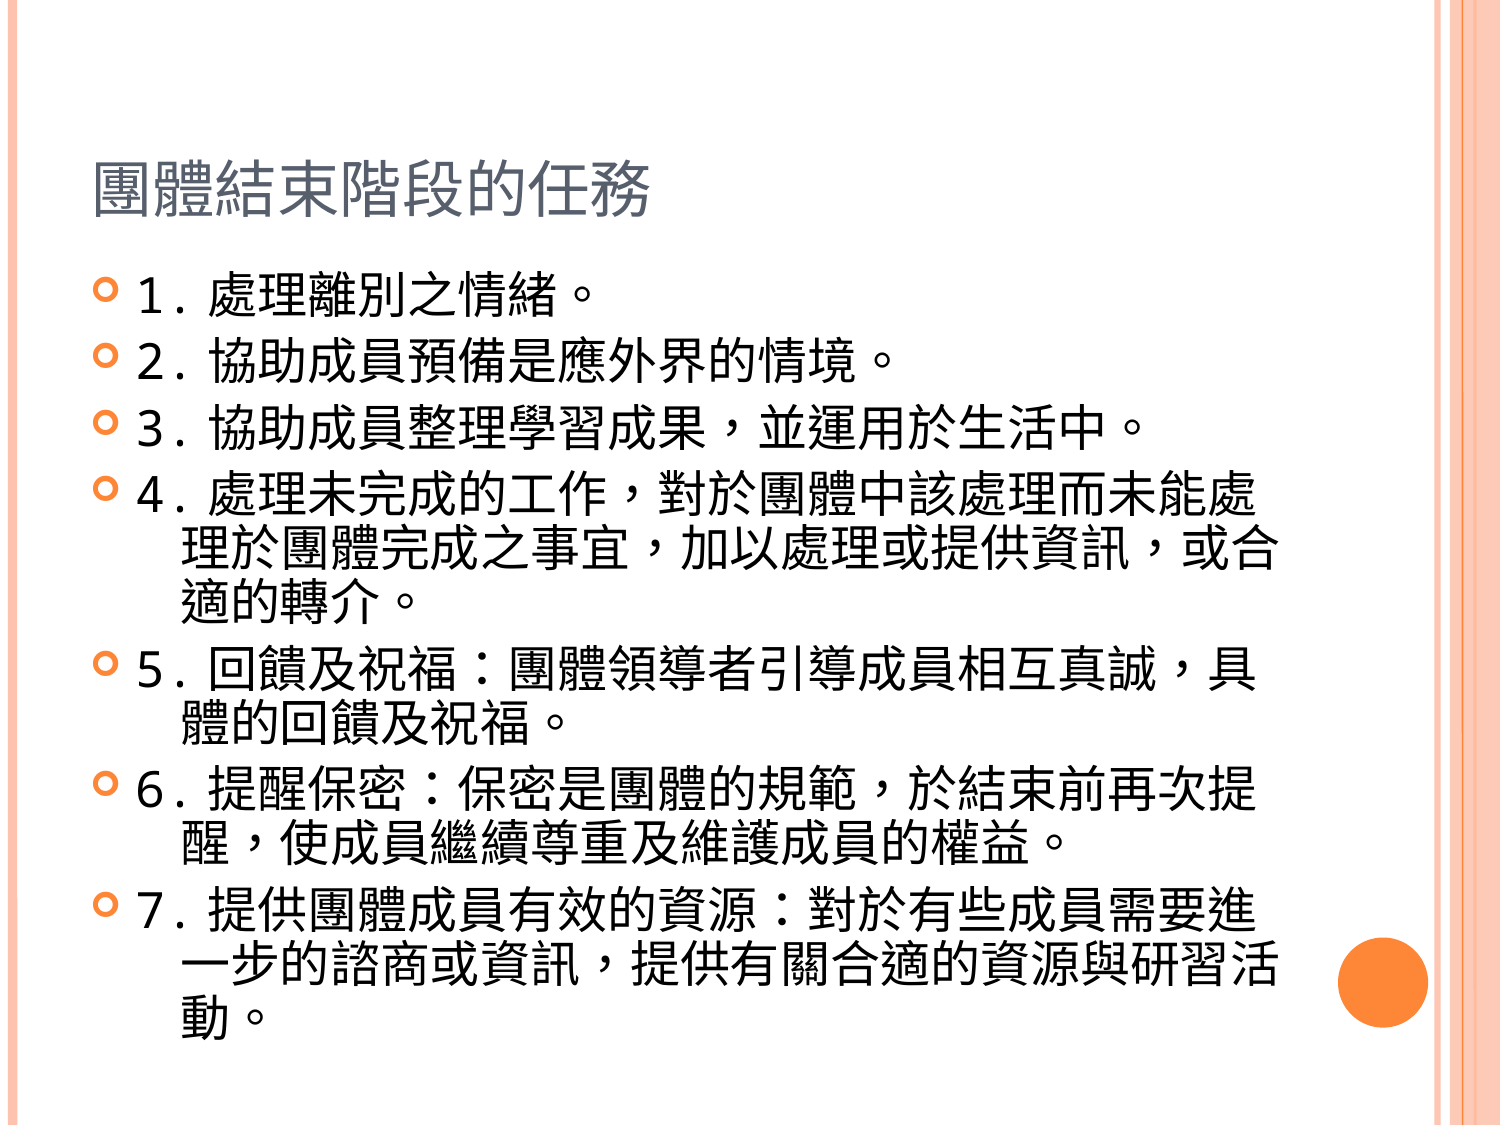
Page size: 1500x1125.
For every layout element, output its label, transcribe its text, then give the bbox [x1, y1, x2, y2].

title 團體結束階段的任務 [75, 45, 1300, 233]
list 1.處理離別之情緒。 2.協助成員預備是應外界的情境。 3.協助成員整理學習成果，並運用於生活中。 4.處理未完成的工作，對於團體中該處理而未能處理於團體完成之事宜，加以處理或提供資訊，或合適的轉介。 5.回饋及祝福：團體領導者引導成員相互真誠，具體的回饋及祝福。 6.提醒保密：保密是團體的規範，於結束前再次提醒，使成員繼續尊重及維護成員的權益。 7.提供團體成員有效的資源：對於有些成員需要進一步的諮商或資訊，提供有關合適的資源與研習活動。 [75, 262, 1300, 1062]
